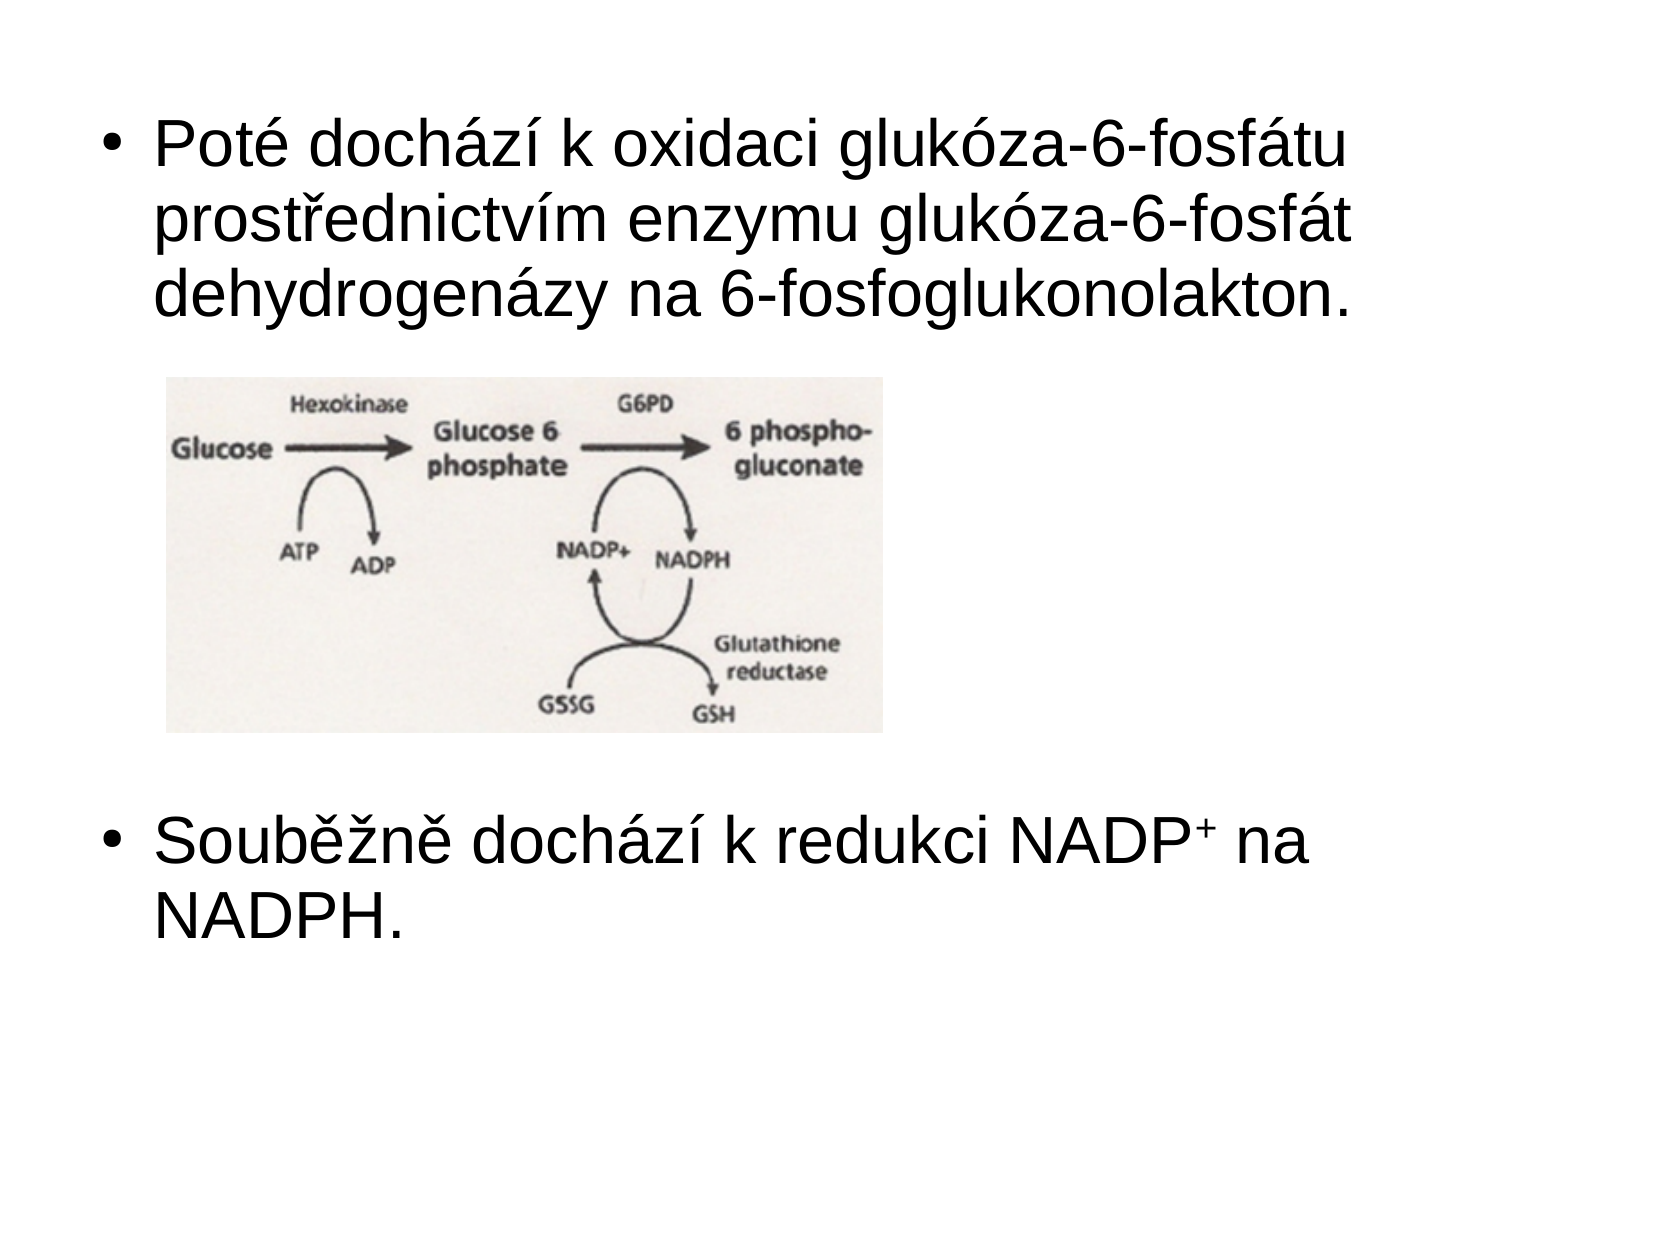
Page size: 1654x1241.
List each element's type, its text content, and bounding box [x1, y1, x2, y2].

list Poté dochází k oxidaci glukóza-6-fosfátu prostřednictvím enzymu glukóza-6-fosfát dehydrogenázy na 6-fosfoglukonolakton. Souběžně dochází k redukci NADP+ na NADPH. [82, 106, 1571, 1010]
picture [166, 377, 883, 733]
